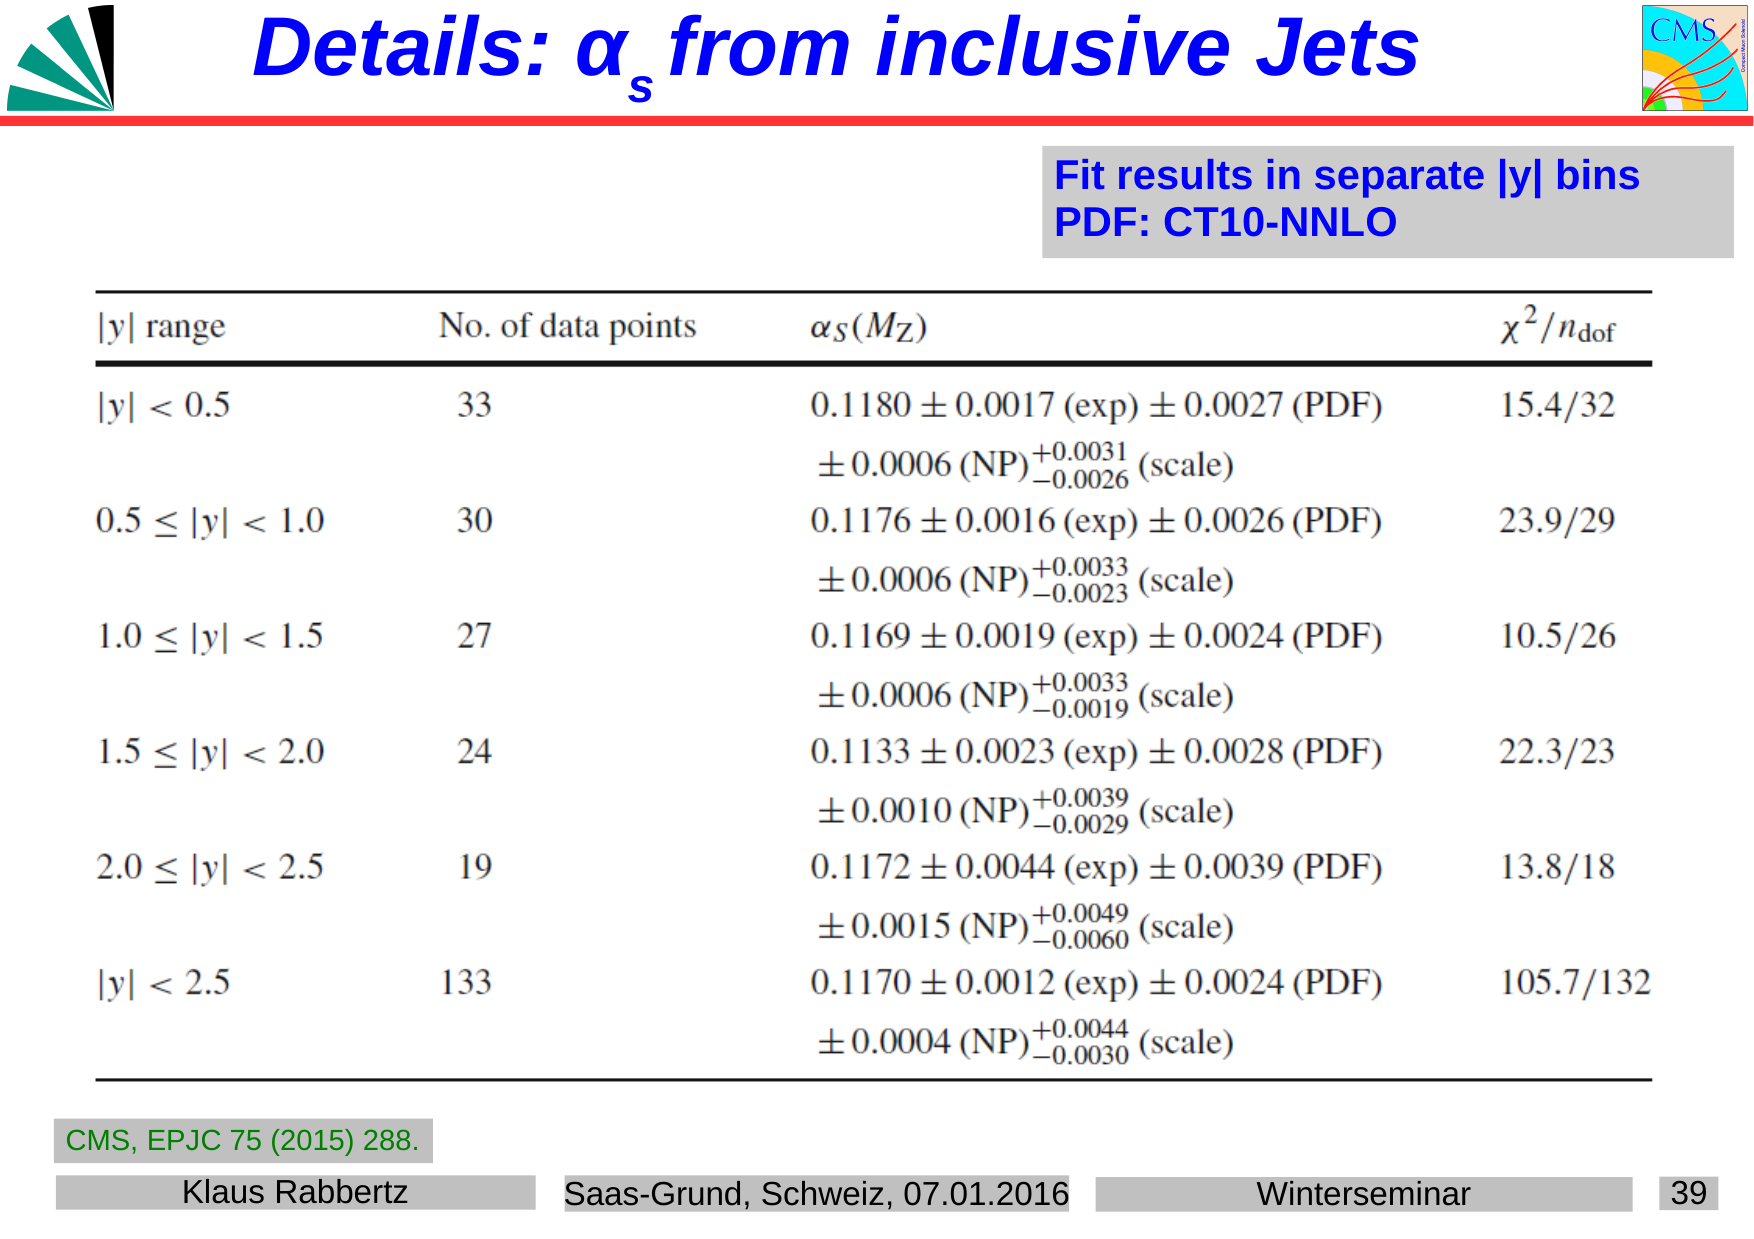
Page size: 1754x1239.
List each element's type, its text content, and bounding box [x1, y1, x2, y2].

title Details: αs from inclusive Jets [129, 0, 1545, 114]
picture [74, 275, 1679, 1102]
picture [1642, 5, 1748, 111]
text_box CMS, EPJC 75 (2015) 288. [53, 1118, 433, 1164]
picture [7, 5, 114, 112]
text_box Fit results in separate |y| bins PDF: CT10-NNLO [1042, 145, 1734, 259]
